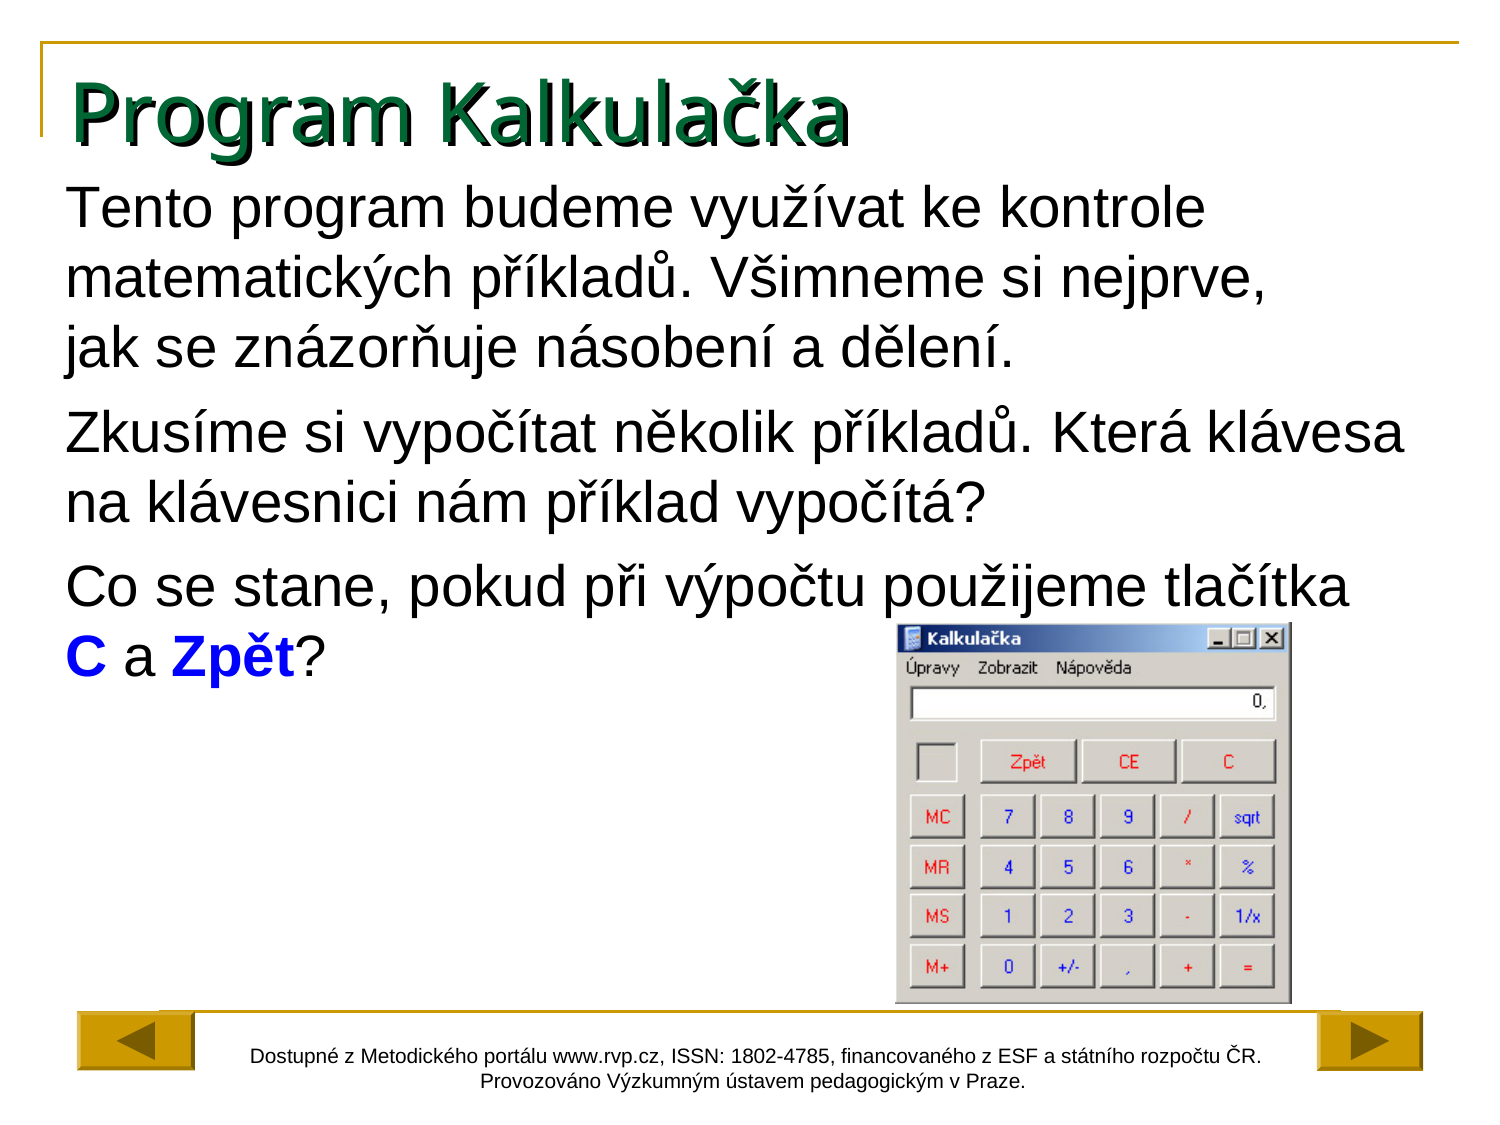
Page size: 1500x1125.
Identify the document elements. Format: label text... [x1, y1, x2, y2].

text_box [1318, 1011, 1424, 1071]
text_box Tento program budeme využívat ke kontrole matematických příkladů. Všimneme si nejprve, jak se znázorňuje násobení a dělení. Zkusíme si vypočítat několik příkladů. Která klávesa na klávesnici nám příklad vypočítá? Co se stane, pokud při výpočtu použijeme tlačítka C a Zpět? [50, 161, 1466, 746]
picture [895, 746, 1292, 1004]
text_box [78, 1011, 195, 1071]
title Program Kalkulačka [53, 45, 1404, 161]
